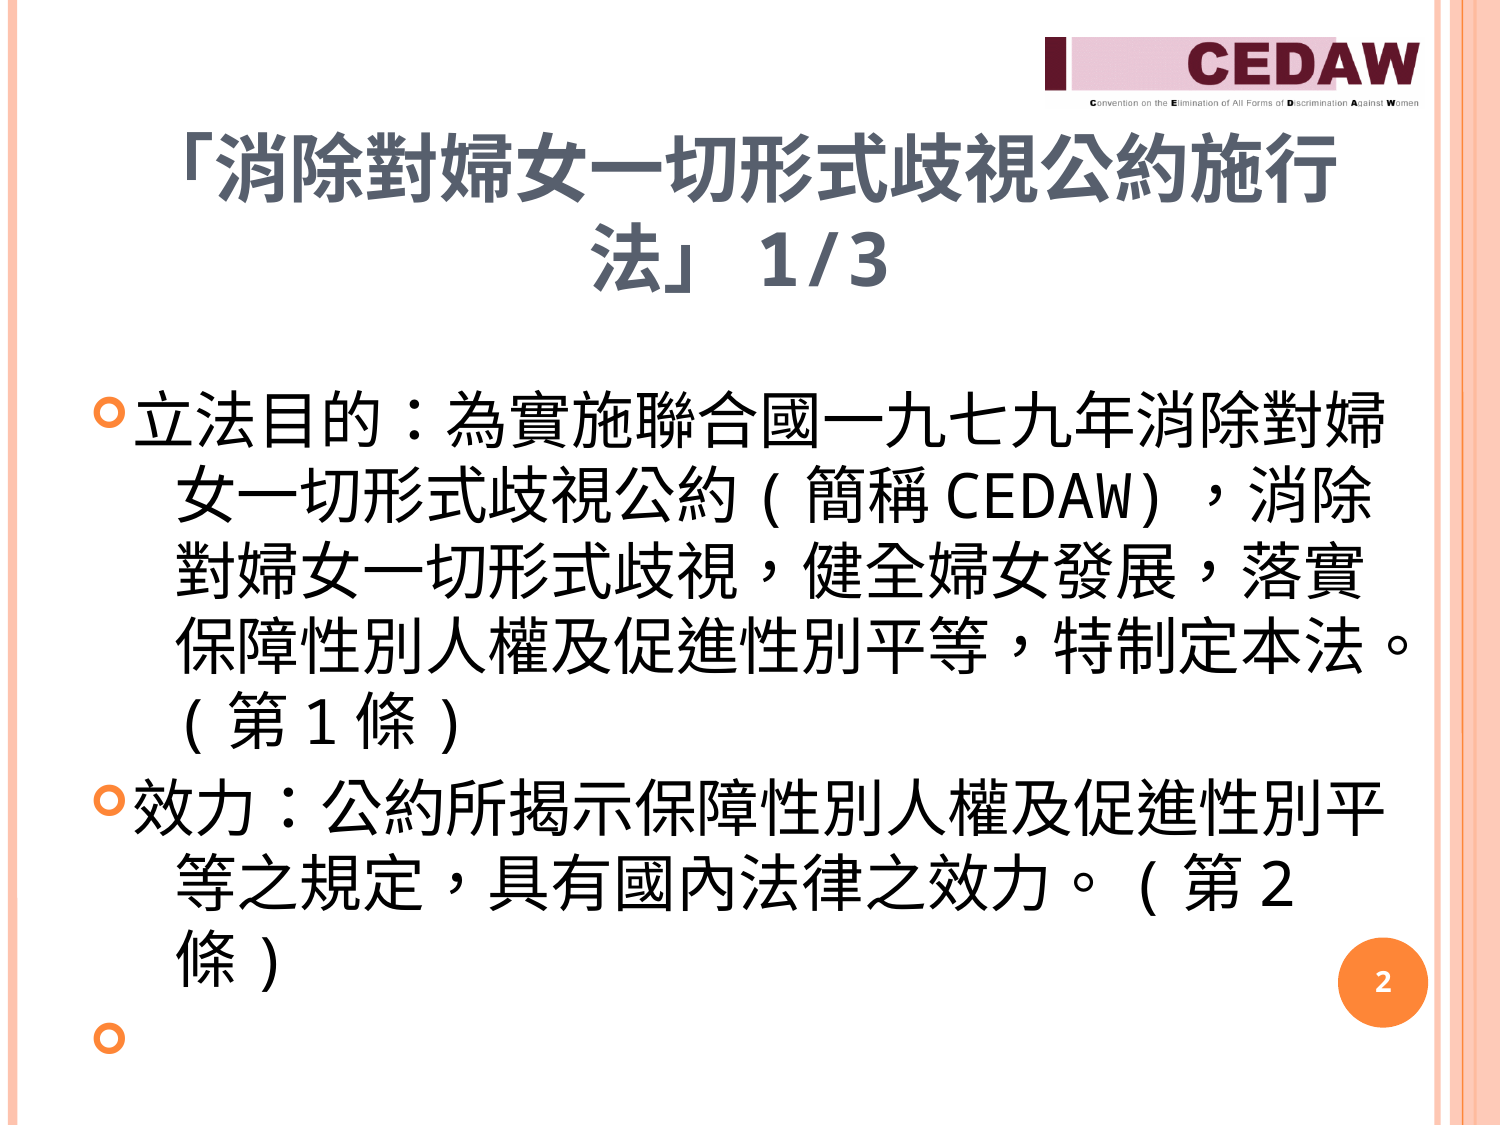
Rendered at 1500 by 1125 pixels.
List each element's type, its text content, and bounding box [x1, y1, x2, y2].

text_box [1333, 940, 1434, 1027]
list 立法目的：為實施聯合國一九七九年消除對婦女一切形式歧視公約(簡稱CEDAW)，消除對婦女一切形式歧視，健全婦女發展，落實保障性別人權及促進性別平等，特制定本法。(第1條) 效力：公約所揭示保障性別人權及促進性別平等之規定，具有國內法律之效力。(第2條) [75, 373, 1426, 1006]
title 「消除對婦女一切形式歧視公約施行法」1/3 [64, 113, 1415, 302]
picture [1041, 31, 1430, 113]
